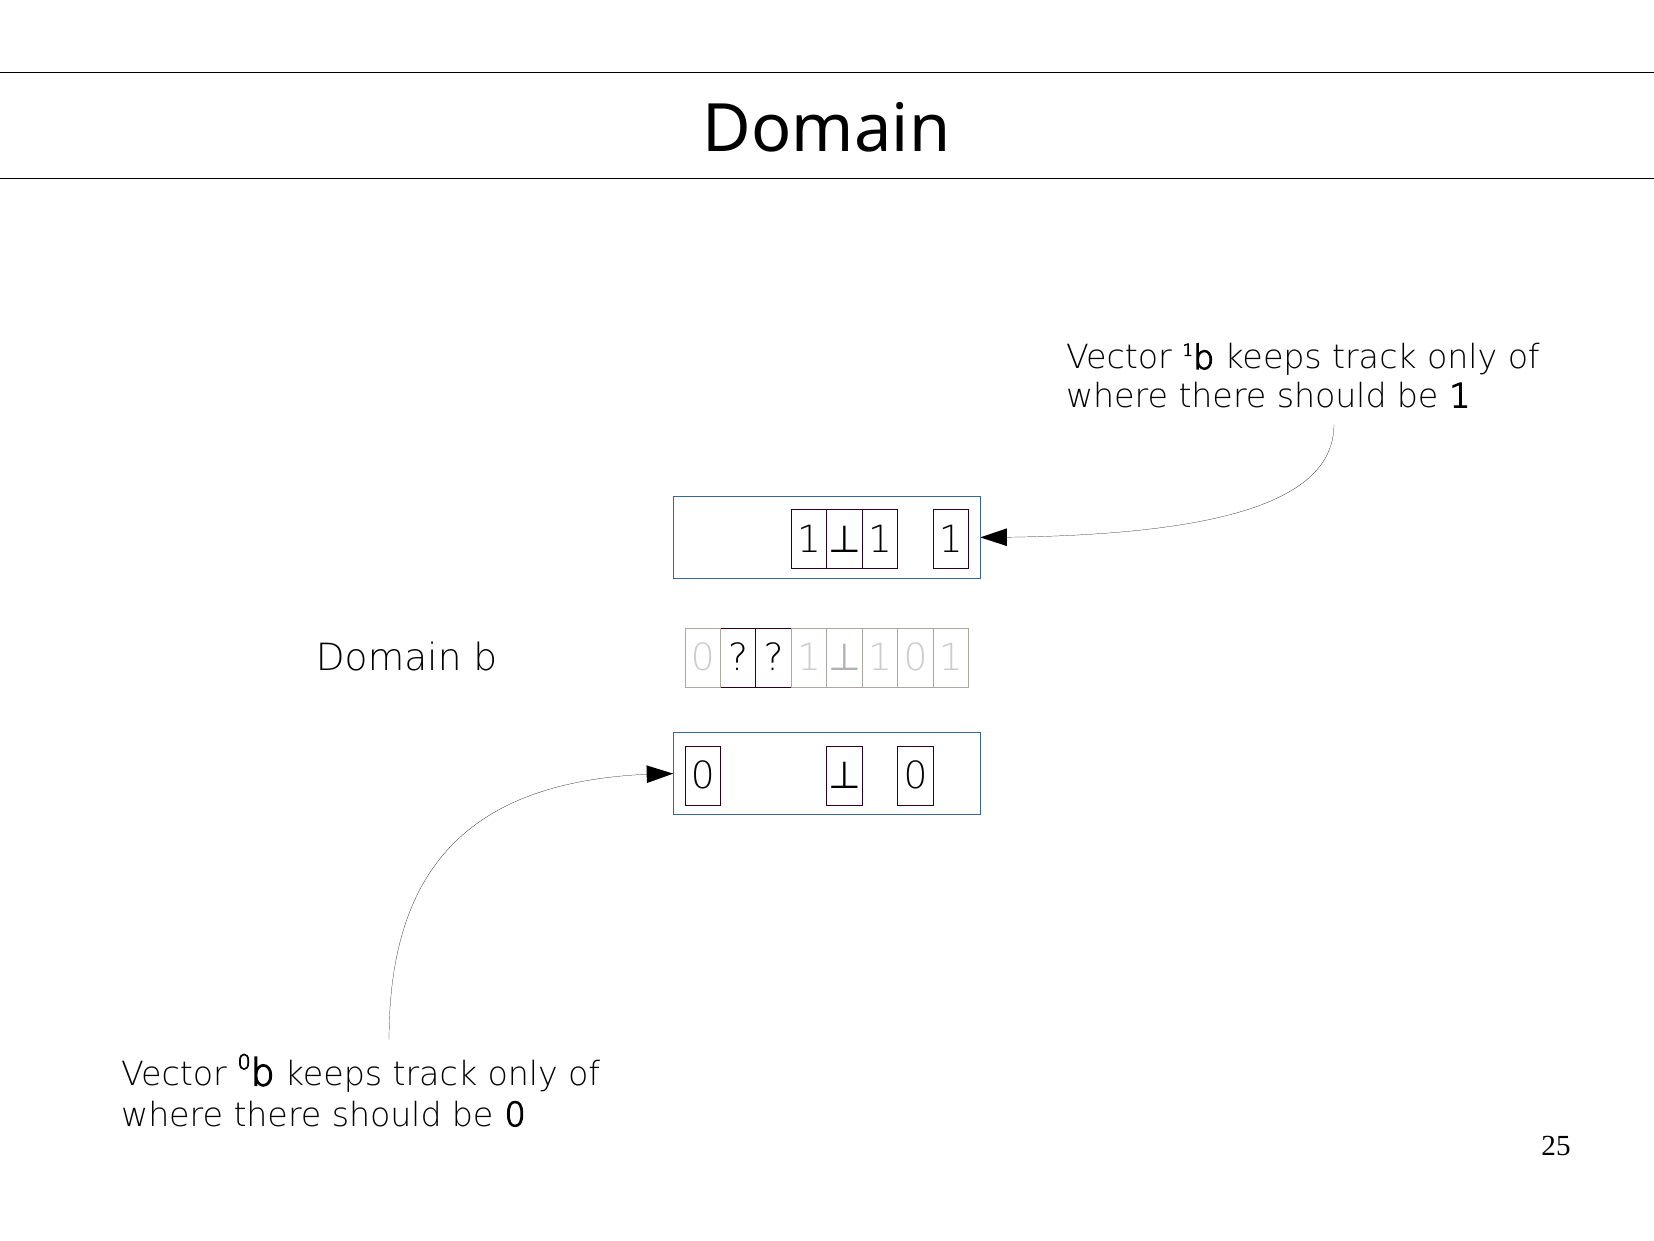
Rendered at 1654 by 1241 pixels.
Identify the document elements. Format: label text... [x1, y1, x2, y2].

text_box 1 [791, 628, 827, 688]
text_box ⊥ [826, 746, 863, 806]
text_box Vector 0b keeps track only of where there should be 0 [106, 1039, 672, 1144]
text_box ⊥ [826, 509, 863, 569]
text_box 0 [685, 628, 721, 688]
text_box 1 [791, 509, 826, 569]
text_box Domain [0, 72, 1654, 166]
text_box 0 [897, 628, 933, 688]
text_box 1 [862, 628, 897, 688]
text_box 0 [685, 746, 721, 806]
text_box Vector 1b keeps track only of where there should be 1 [1051, 330, 1617, 425]
text_box 1 [933, 628, 969, 688]
text_box 1 [933, 509, 969, 569]
text_box 1 [863, 509, 898, 569]
text_box ? [721, 628, 755, 688]
text_box ⊥ [827, 628, 862, 688]
text_box 0 [897, 746, 934, 806]
text_box ? [755, 628, 791, 688]
text_box Domain b [301, 628, 513, 688]
